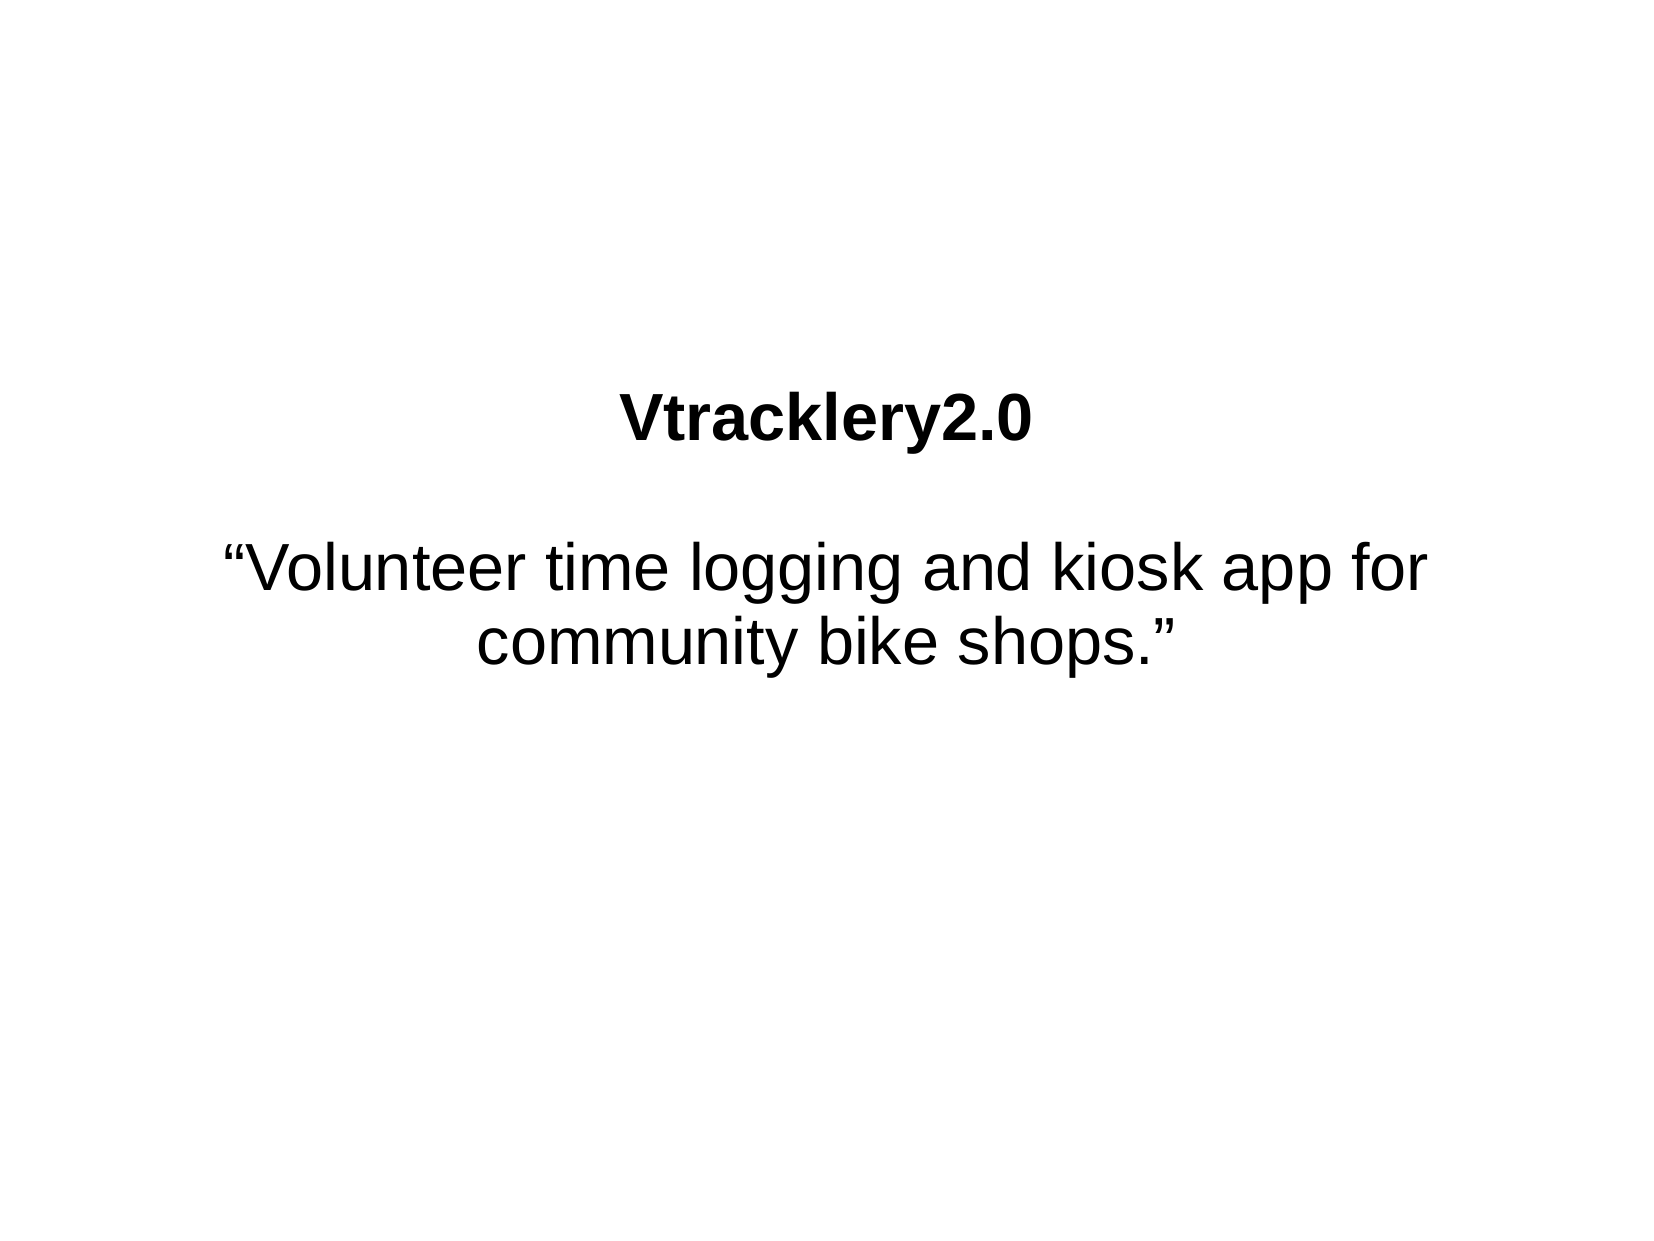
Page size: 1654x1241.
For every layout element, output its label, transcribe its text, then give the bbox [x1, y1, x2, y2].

subtitle Vtracklery2.0 “Volunteer time logging and kiosk app for community bike shops.” [82, 49, 1571, 1010]
